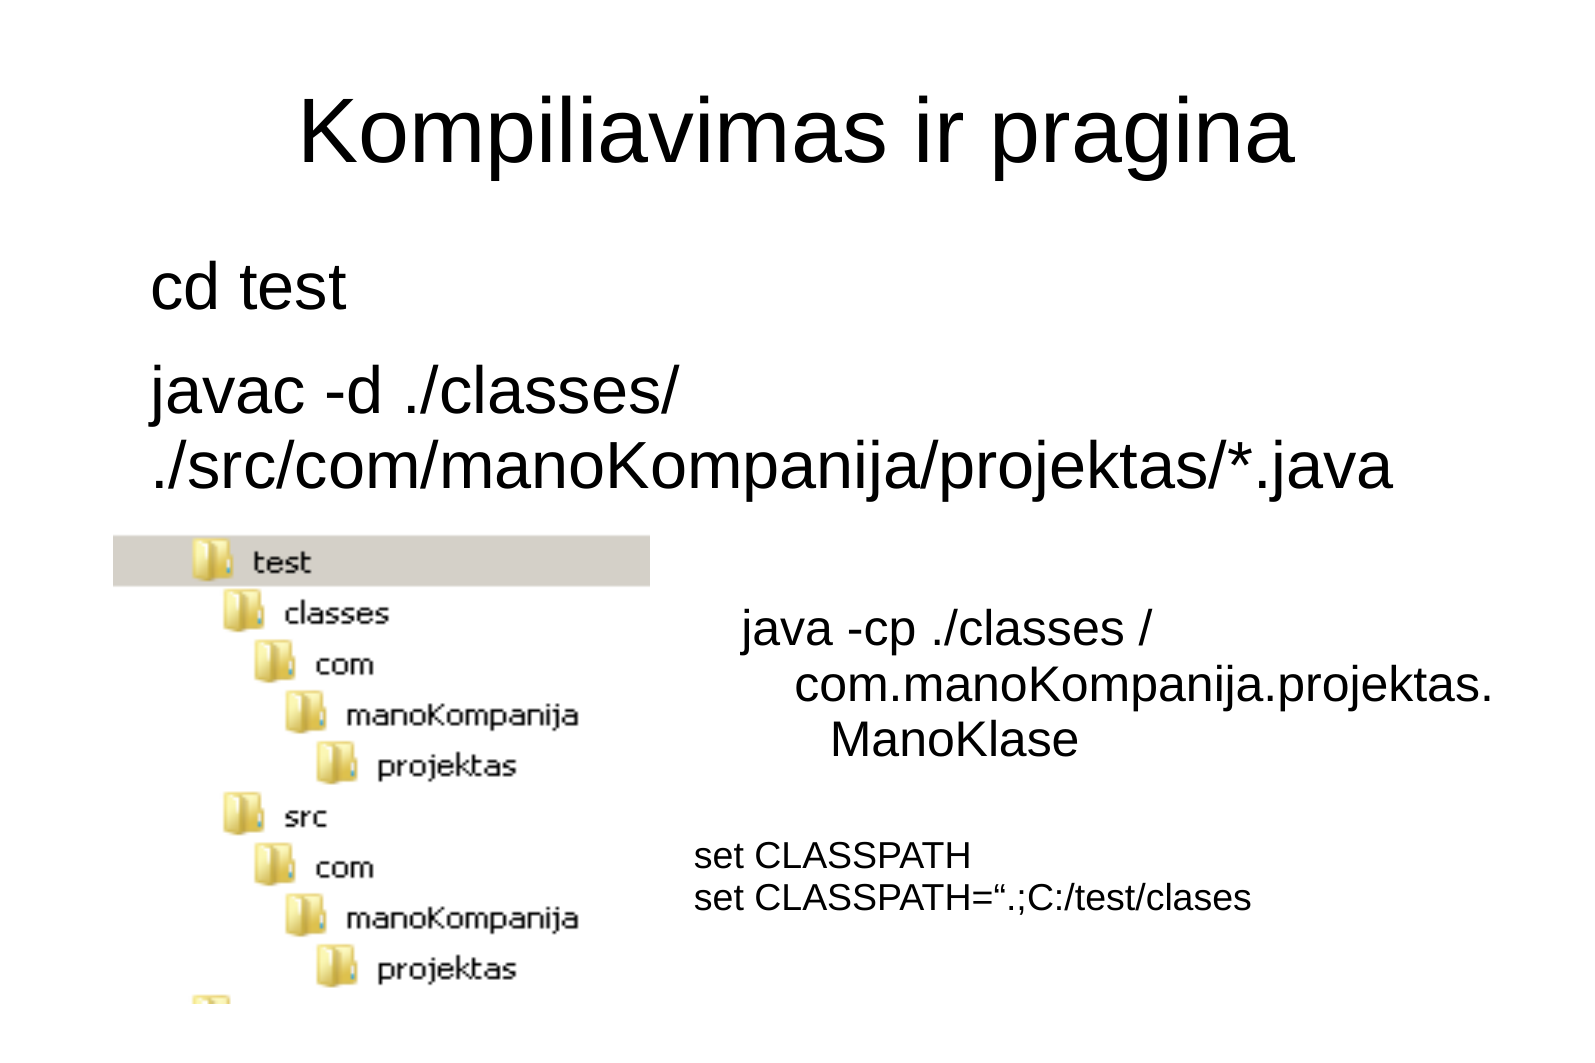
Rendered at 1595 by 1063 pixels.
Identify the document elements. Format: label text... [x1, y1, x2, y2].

picture [113, 531, 650, 1004]
text_box java -cp ./classes / com.manoKompanija.projektas. ManoKlase [708, 592, 1510, 775]
title Kompiliavimas ir pragina [79, 49, 1515, 213]
list cd test javac -d ./classes/ ./src/com/manoKompanija/projektas/*.java [79, 248, 1515, 532]
text_box set CLASSPATH set CLASSPATH=“.;C:/test/clases [679, 826, 1268, 926]
